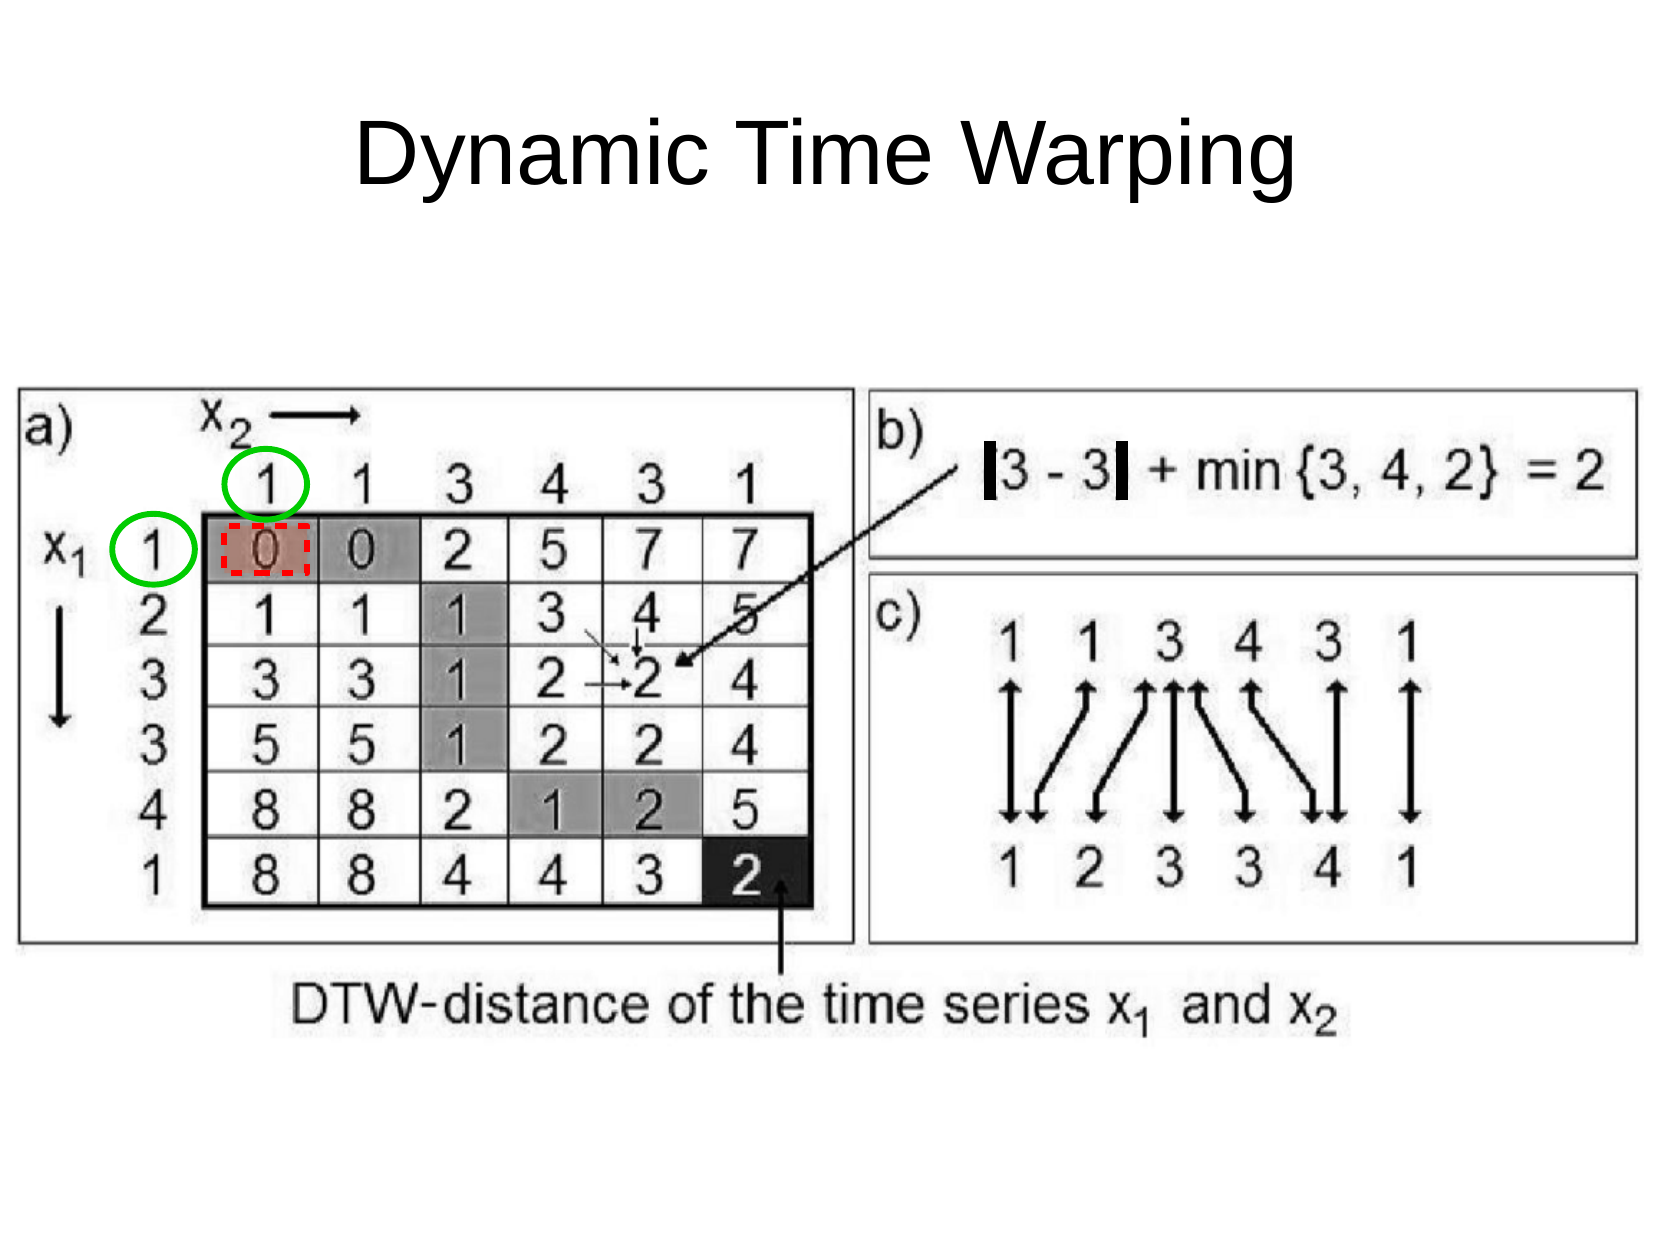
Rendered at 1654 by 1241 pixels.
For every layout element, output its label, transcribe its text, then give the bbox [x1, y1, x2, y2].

picture [0, 366, 1654, 1051]
text_box [224, 525, 308, 574]
title Dynamic Time Warping [82, 49, 1571, 257]
